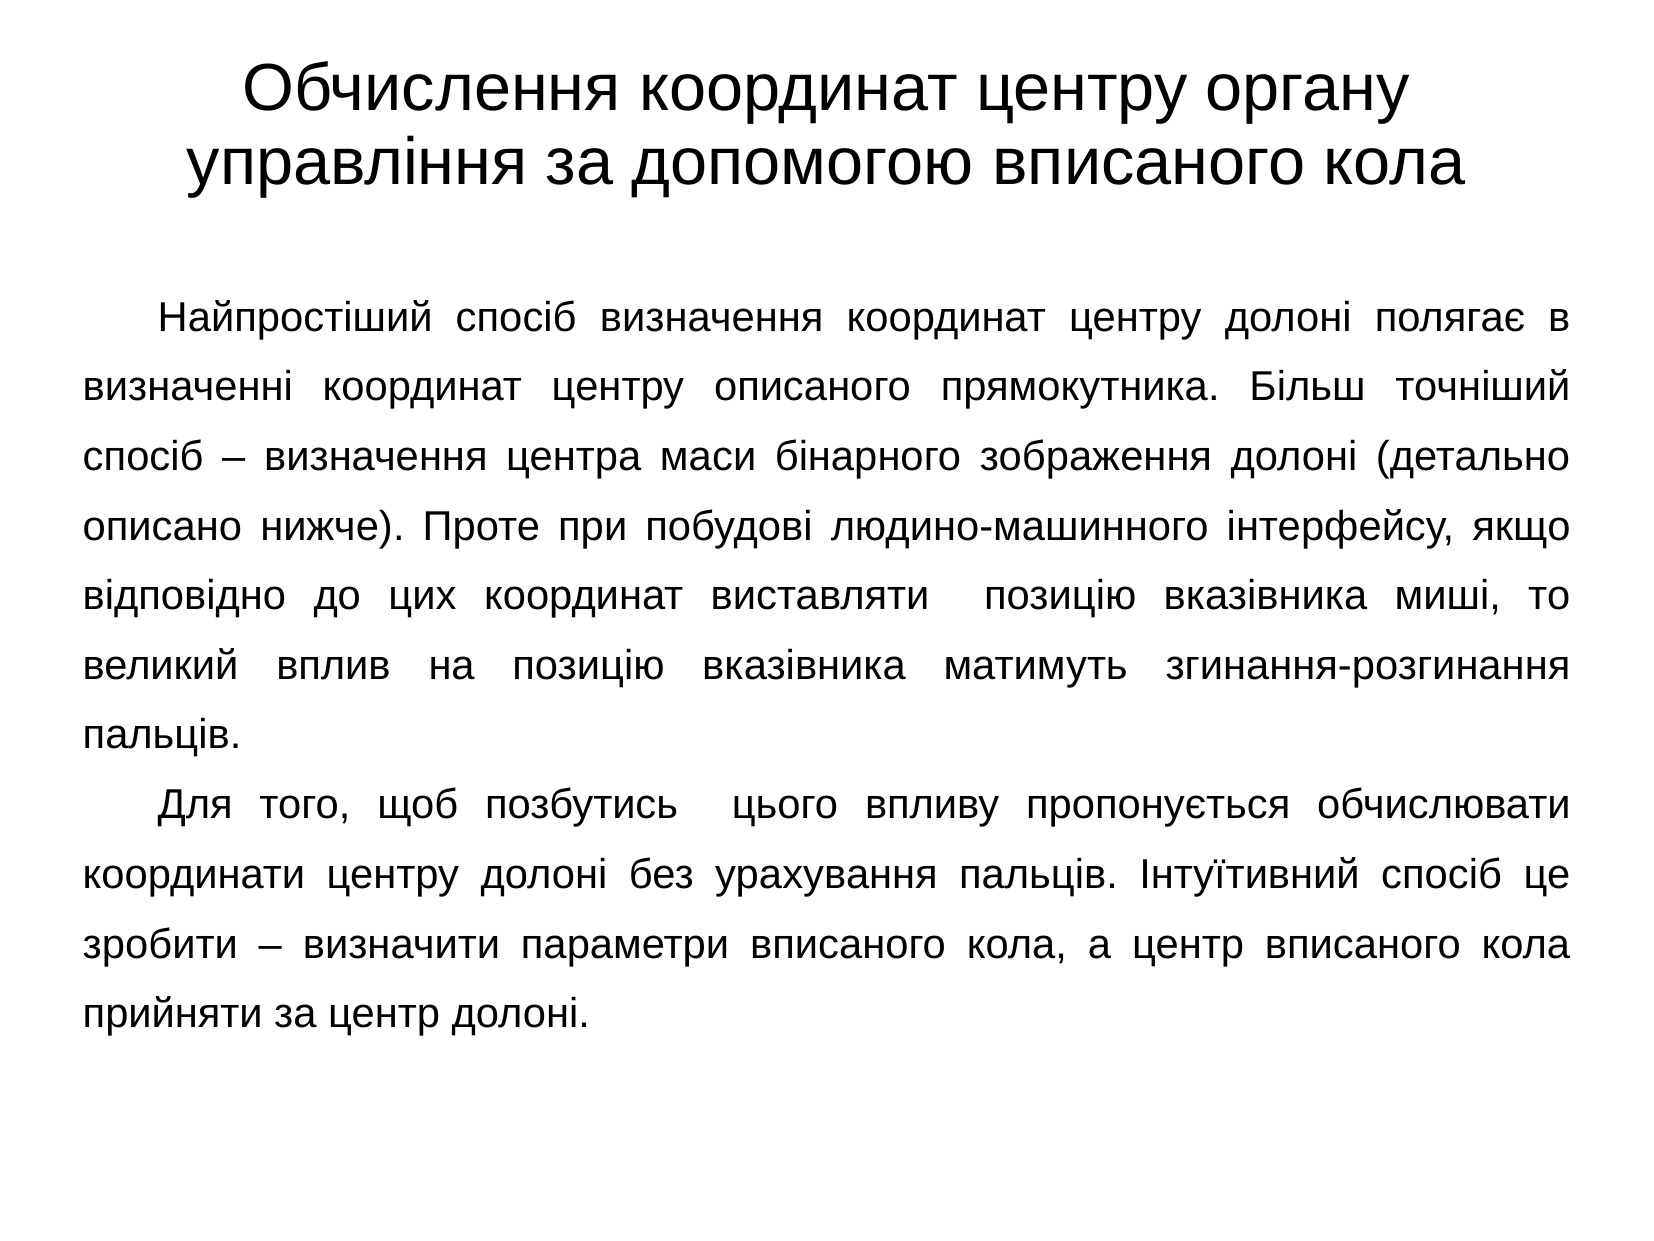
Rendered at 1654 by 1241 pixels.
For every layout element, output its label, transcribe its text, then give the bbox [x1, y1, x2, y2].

title Обчислення координат центру органу управління за допомогою вписаного кола [82, 49, 1571, 257]
list Найпростіший спосіб визначення координат центру долоні полягає в визначенні координат центру описаного прямокутника. Більш точніший спосіб – визначення центра маси бінарного зображення долоні (детально описано нижче). Проте при побудові людино-машинного інтерфейсу, якщо відповідно до цих координат виставляти позицію вказівника миші, то великий вплив на позицію вказівника матимуть згинання-розгинання пальців. Для того, щоб позбутись цього впливу пропонується обчислювати координати центру долоні без урахування пальців. Інтуїтивний спосіб це зробити – визначити параметри вписаного кола, а центр вписаного кола прийняти за центр долоні. [82, 270, 1571, 1066]
